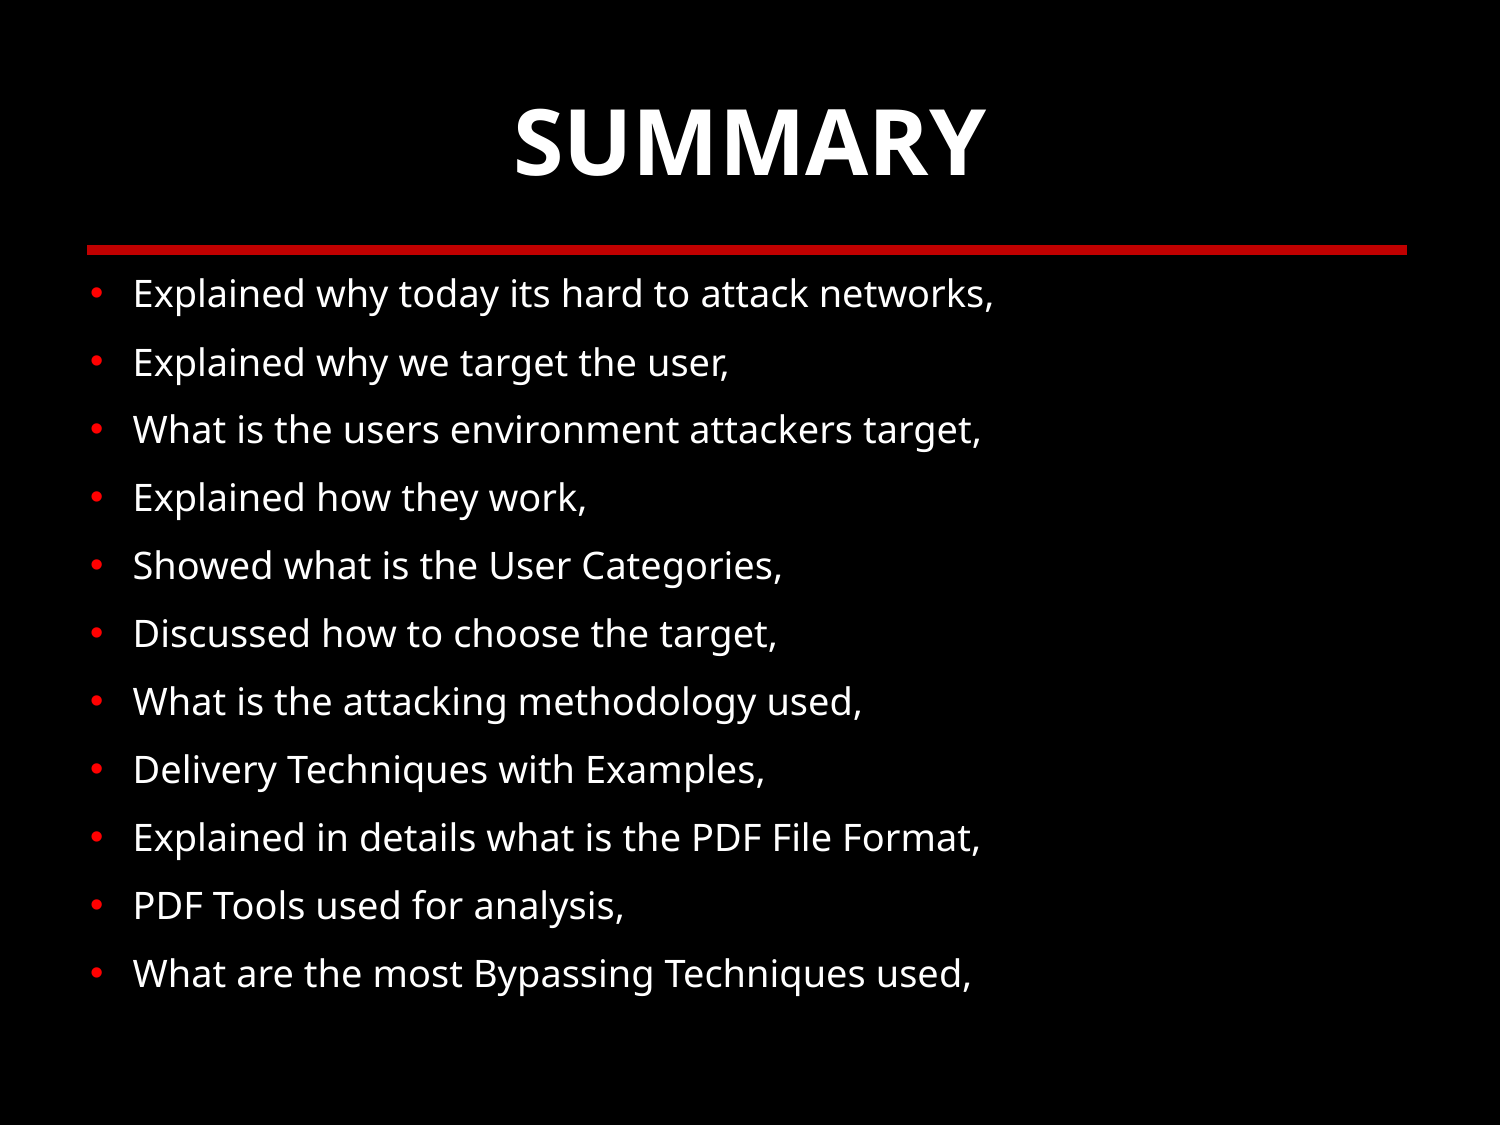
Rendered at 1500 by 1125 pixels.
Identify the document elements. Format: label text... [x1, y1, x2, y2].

title SUMMARY [75, 45, 1425, 233]
list Explained why today its hard to attack networks, Explained why we target the user, What is the users environment attackers target, Explained how they work, Showed what is the User Categories, Discussed how to choose the target, What is the attacking methodology used, Delivery Techniques with Examples, Explained in details what is the PDF File Format, PDF Tools used for analysis, What are the most Bypassing Techniques used, [75, 262, 1425, 1005]
